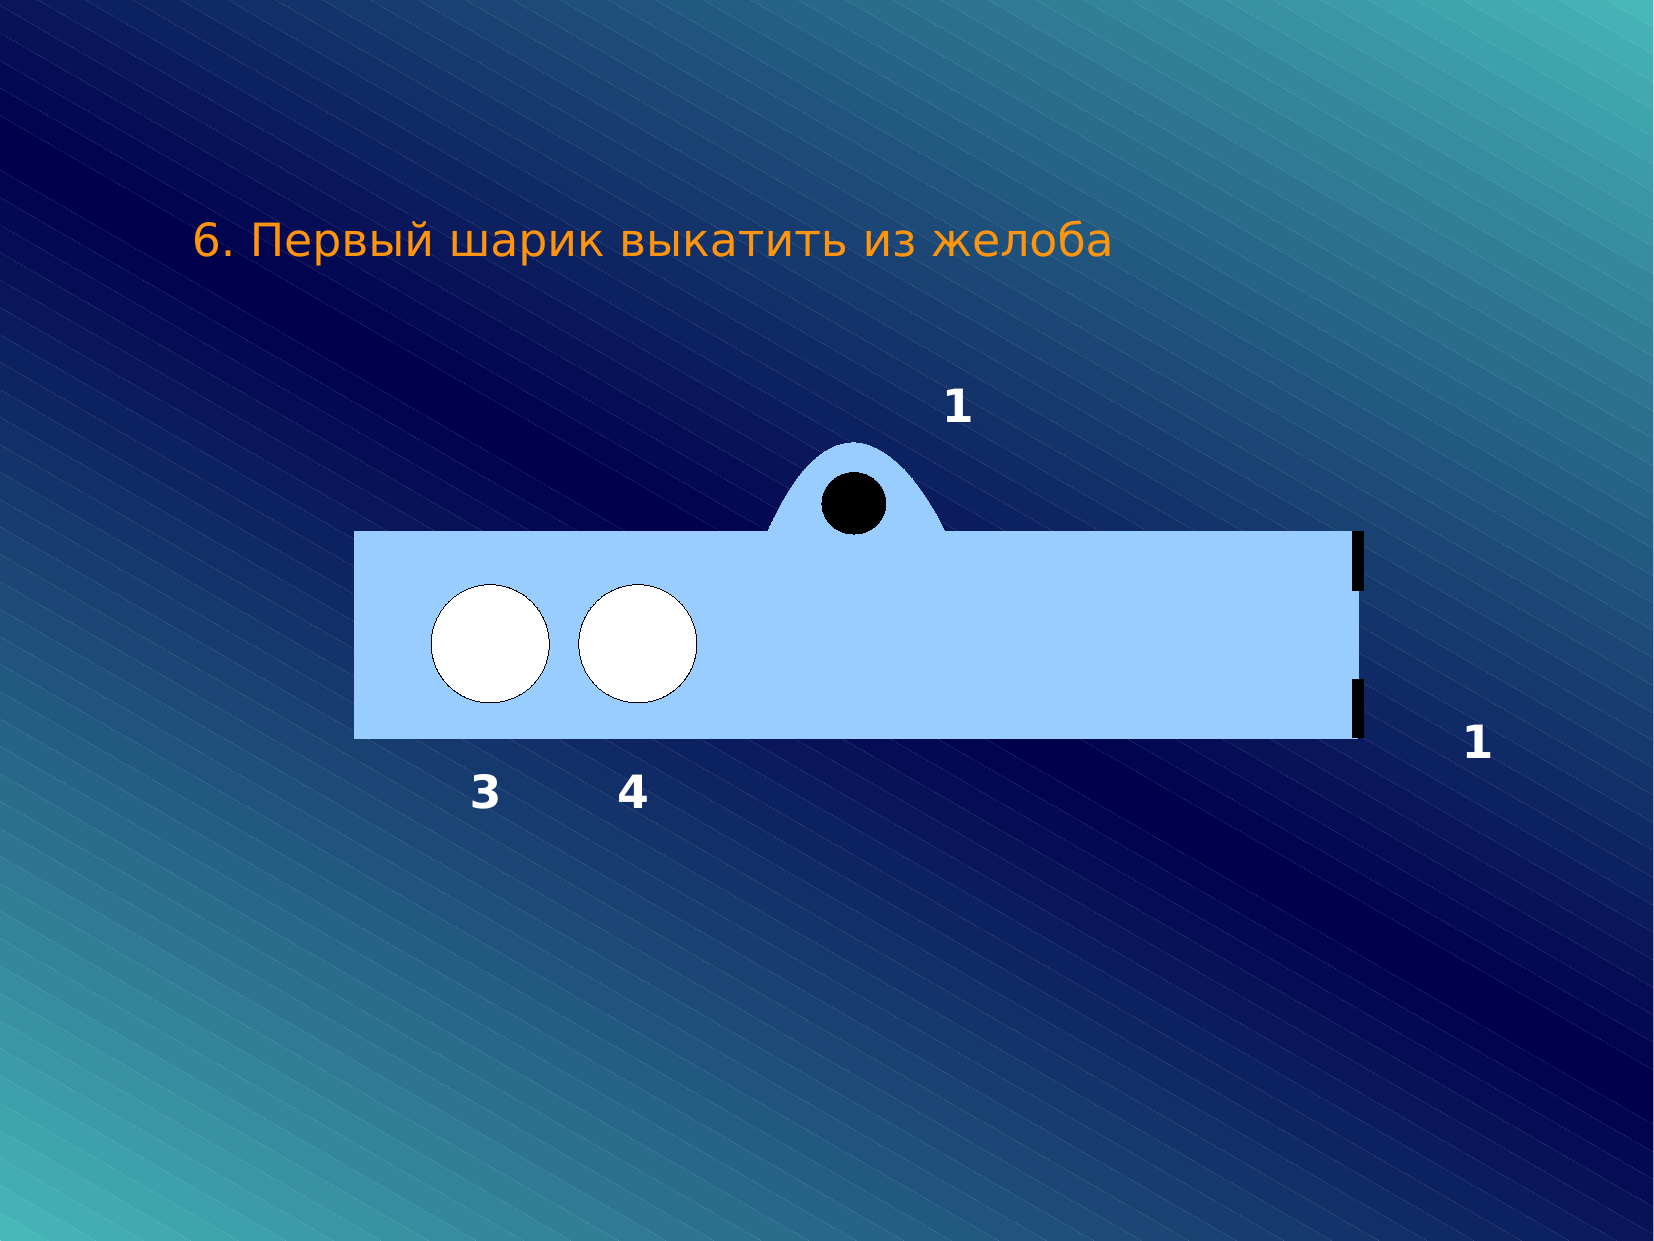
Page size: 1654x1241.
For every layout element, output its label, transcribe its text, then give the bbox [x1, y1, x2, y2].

text_box 6. Первый шарик выкатить из желоба [177, 206, 1418, 275]
text_box 3 [454, 758, 573, 827]
text_box 4 [602, 758, 721, 827]
text_box [354, 442, 1359, 739]
text_box 1 [1446, 708, 1565, 777]
text_box 1 [927, 372, 1046, 441]
